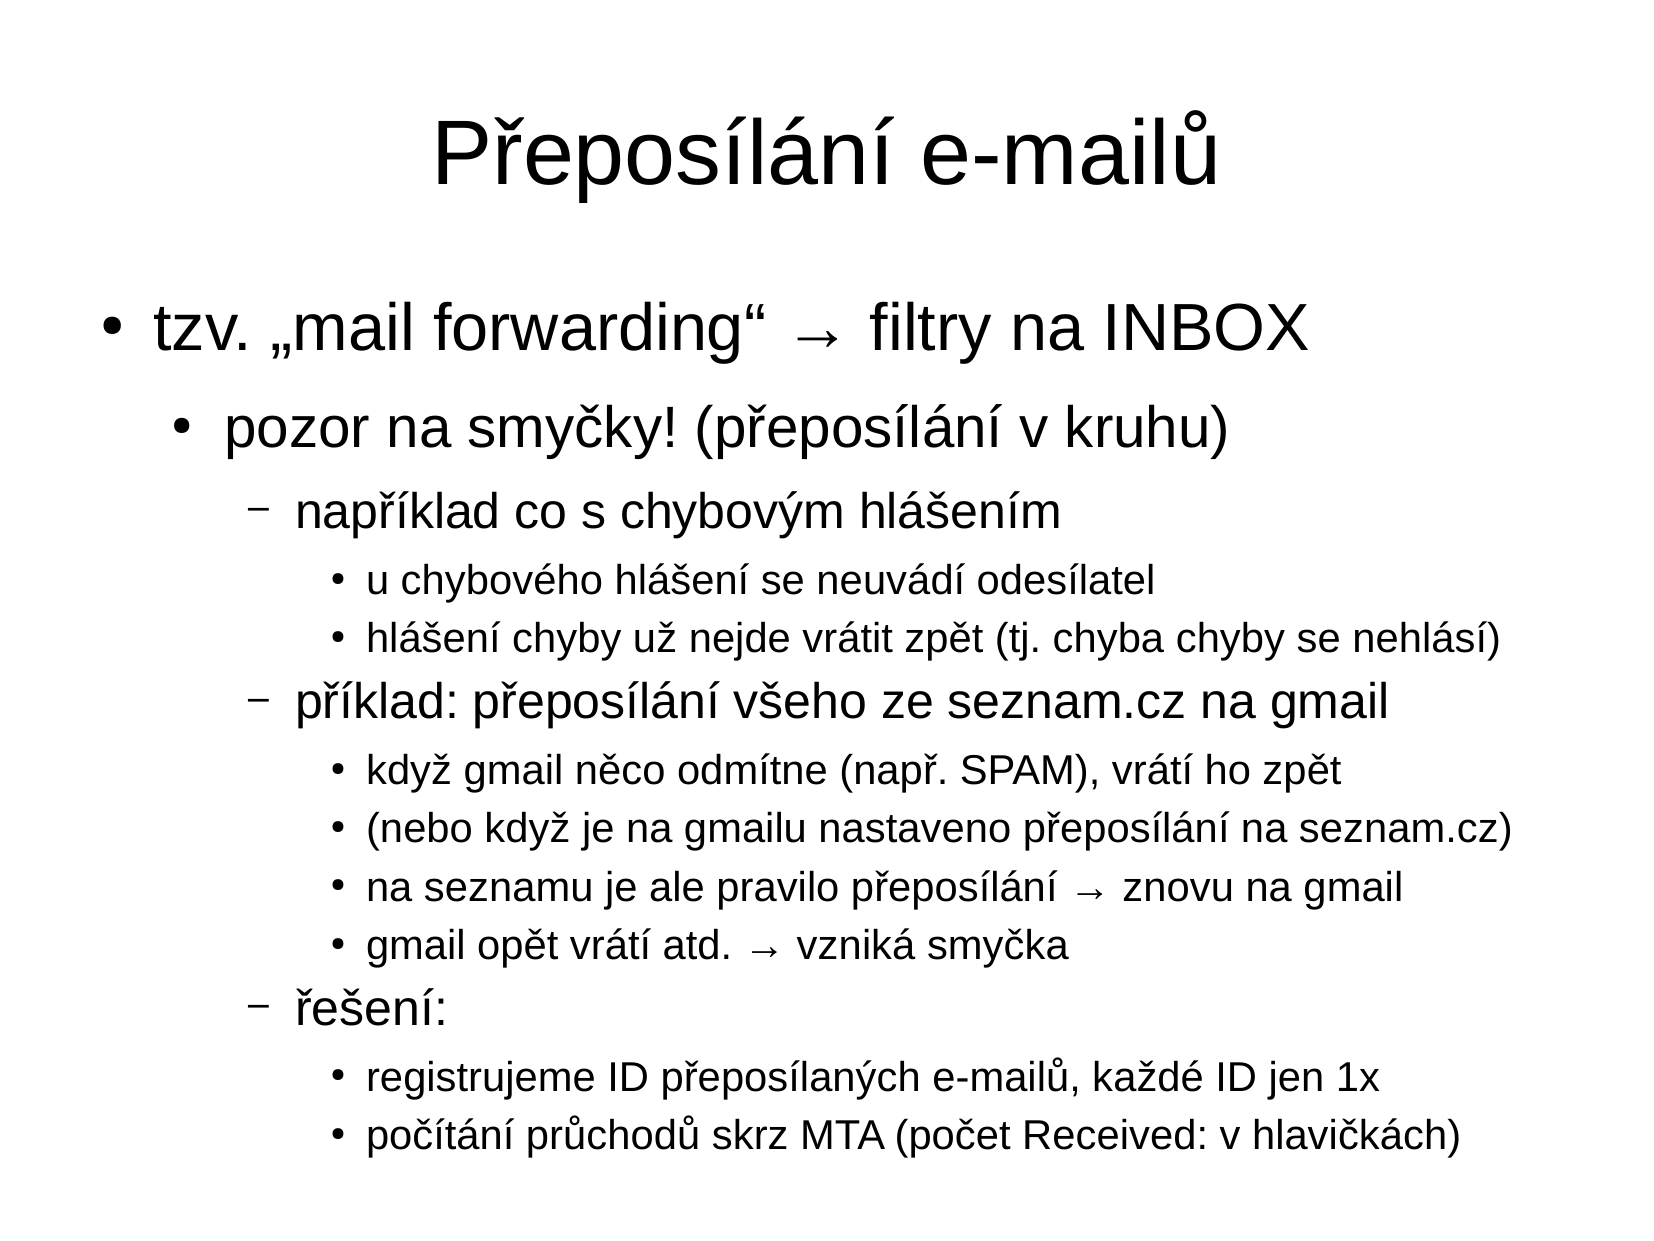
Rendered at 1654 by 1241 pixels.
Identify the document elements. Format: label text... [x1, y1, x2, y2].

list tzv. „mail forwarding“ → filtry na INBOX pozor na smyčky! (přeposílání v kruhu) například co s chybovým hlášením u chybového hlášení se neuvádí odesílatel hlášení chyby už nejde vrátit zpět (tj. chyba chyby se nehlásí) příklad: přeposílání všeho ze seznam.cz na gmail když gmail něco odmítne (např. SPAM), vrátí ho zpět (nebo když je na gmailu nastaveno přeposílání na seznam.cz) na seznamu je ale pravilo přeposílání → znovu na gmail gmail opět vrátí atd. → vzniká smyčka řešení: registrujeme ID přeposílaných e-mailů, každé ID jen 1x počítání průchodů skrz MTA (počet Received: v hlavičkách) [82, 290, 1571, 1159]
title Přeposílání e-mailů [82, 49, 1571, 257]
